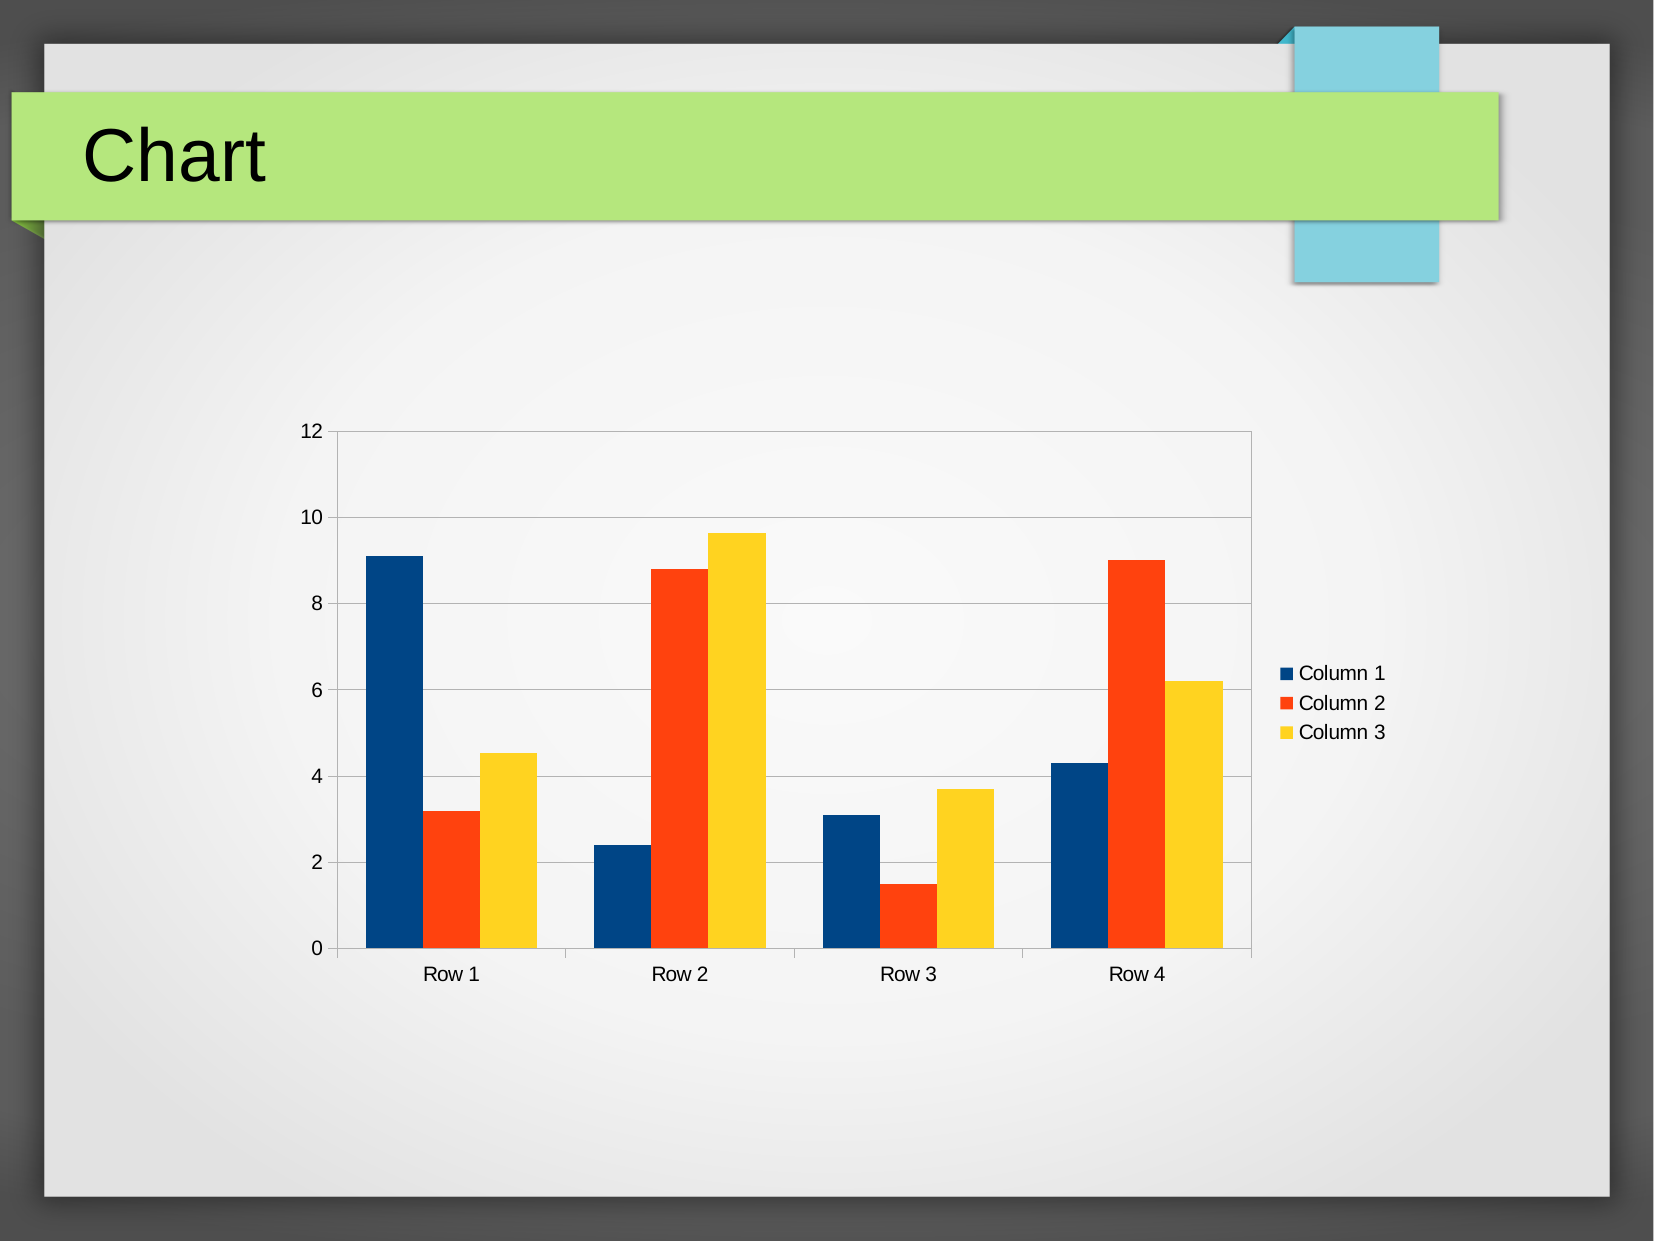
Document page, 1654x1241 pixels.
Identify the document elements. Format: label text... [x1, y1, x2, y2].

picture [0, 0, 1654, 1241]
title Chart [82, 94, 1264, 213]
chart [277, 408, 1405, 999]
